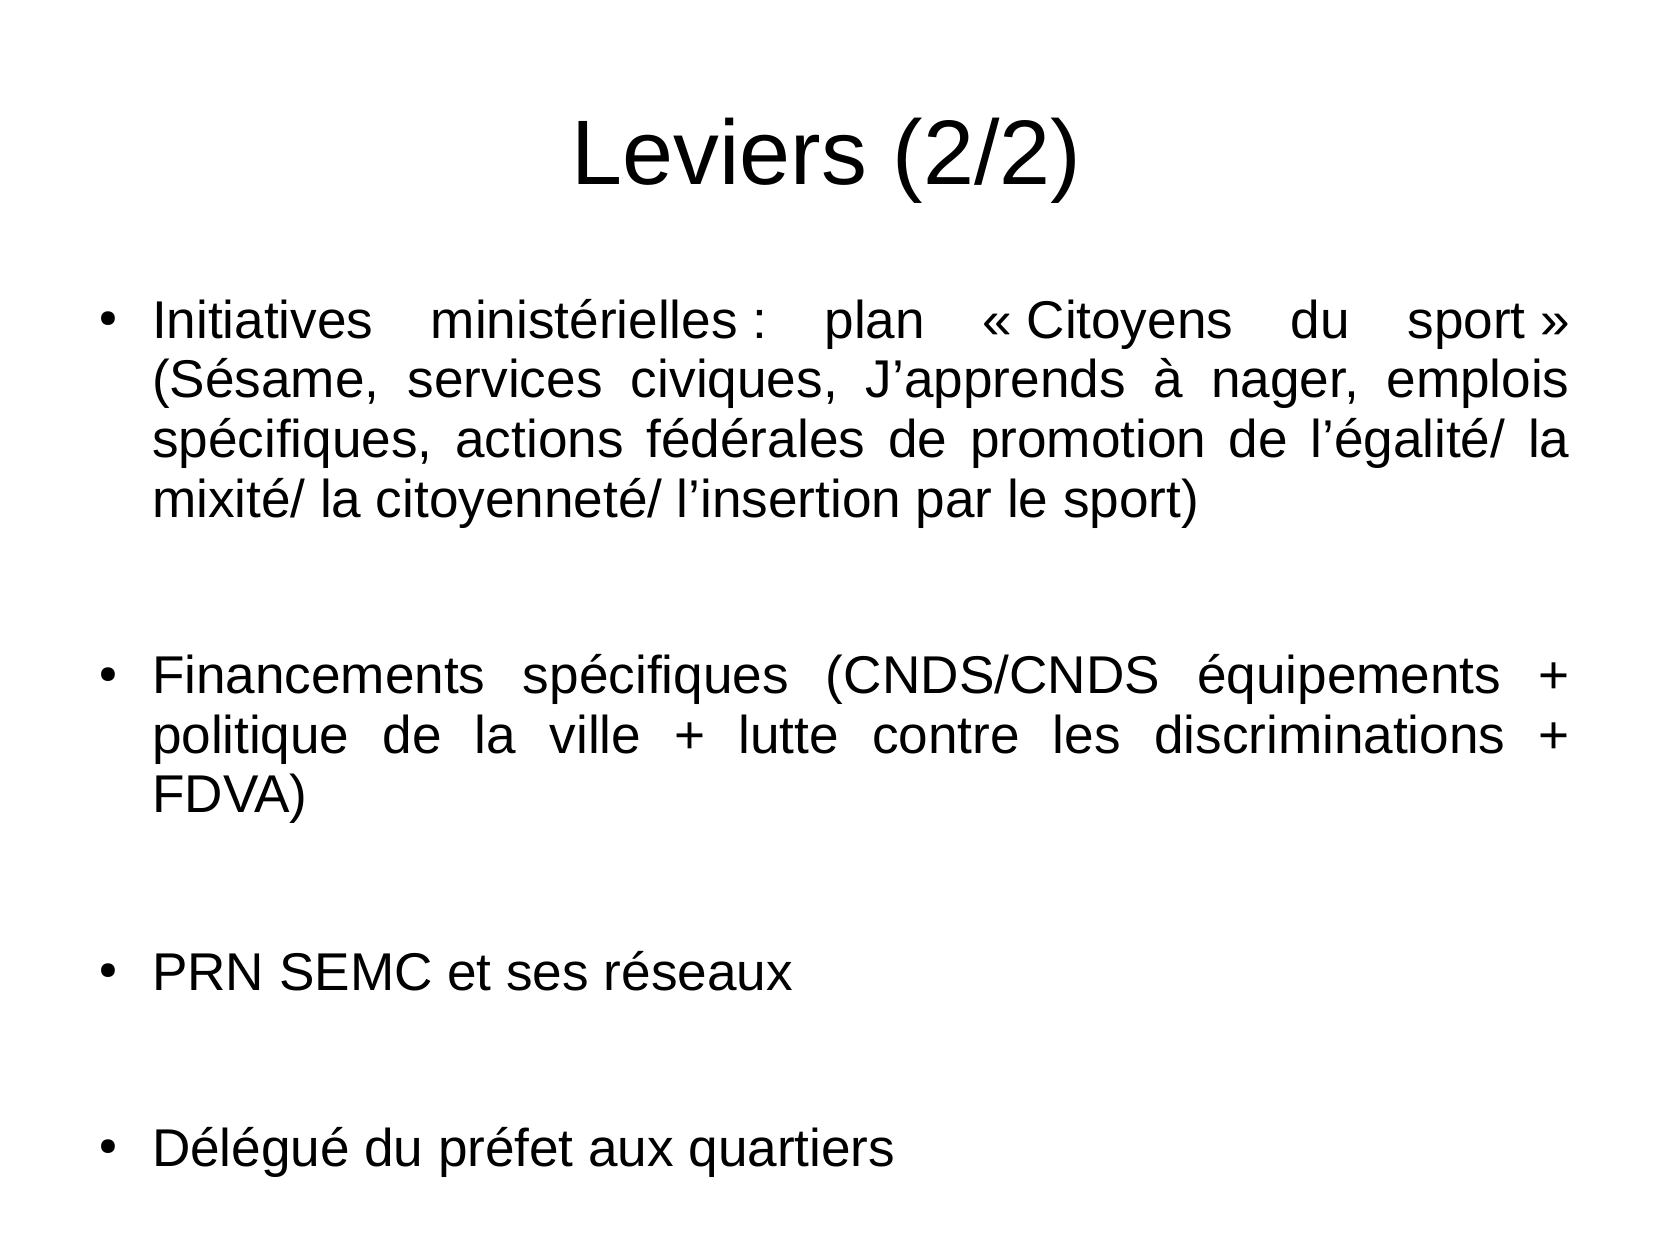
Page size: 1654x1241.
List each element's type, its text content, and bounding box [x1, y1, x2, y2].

title Leviers (2/2) [82, 49, 1571, 257]
list Initiatives ministérielles : plan « Citoyens du sport » (Sésame, services civiques, J’apprends à nager, emplois spécifiques, actions fédérales de promotion de l’égalité/ la mixité/ la citoyenneté/ l’insertion par le sport) Financements spécifiques (CNDS/CNDS équipements + politique de la ville + lutte contre les discriminations + FDVA) PRN SEMC et ses réseaux Délégué du préfet aux quartiers [82, 290, 1571, 1182]
